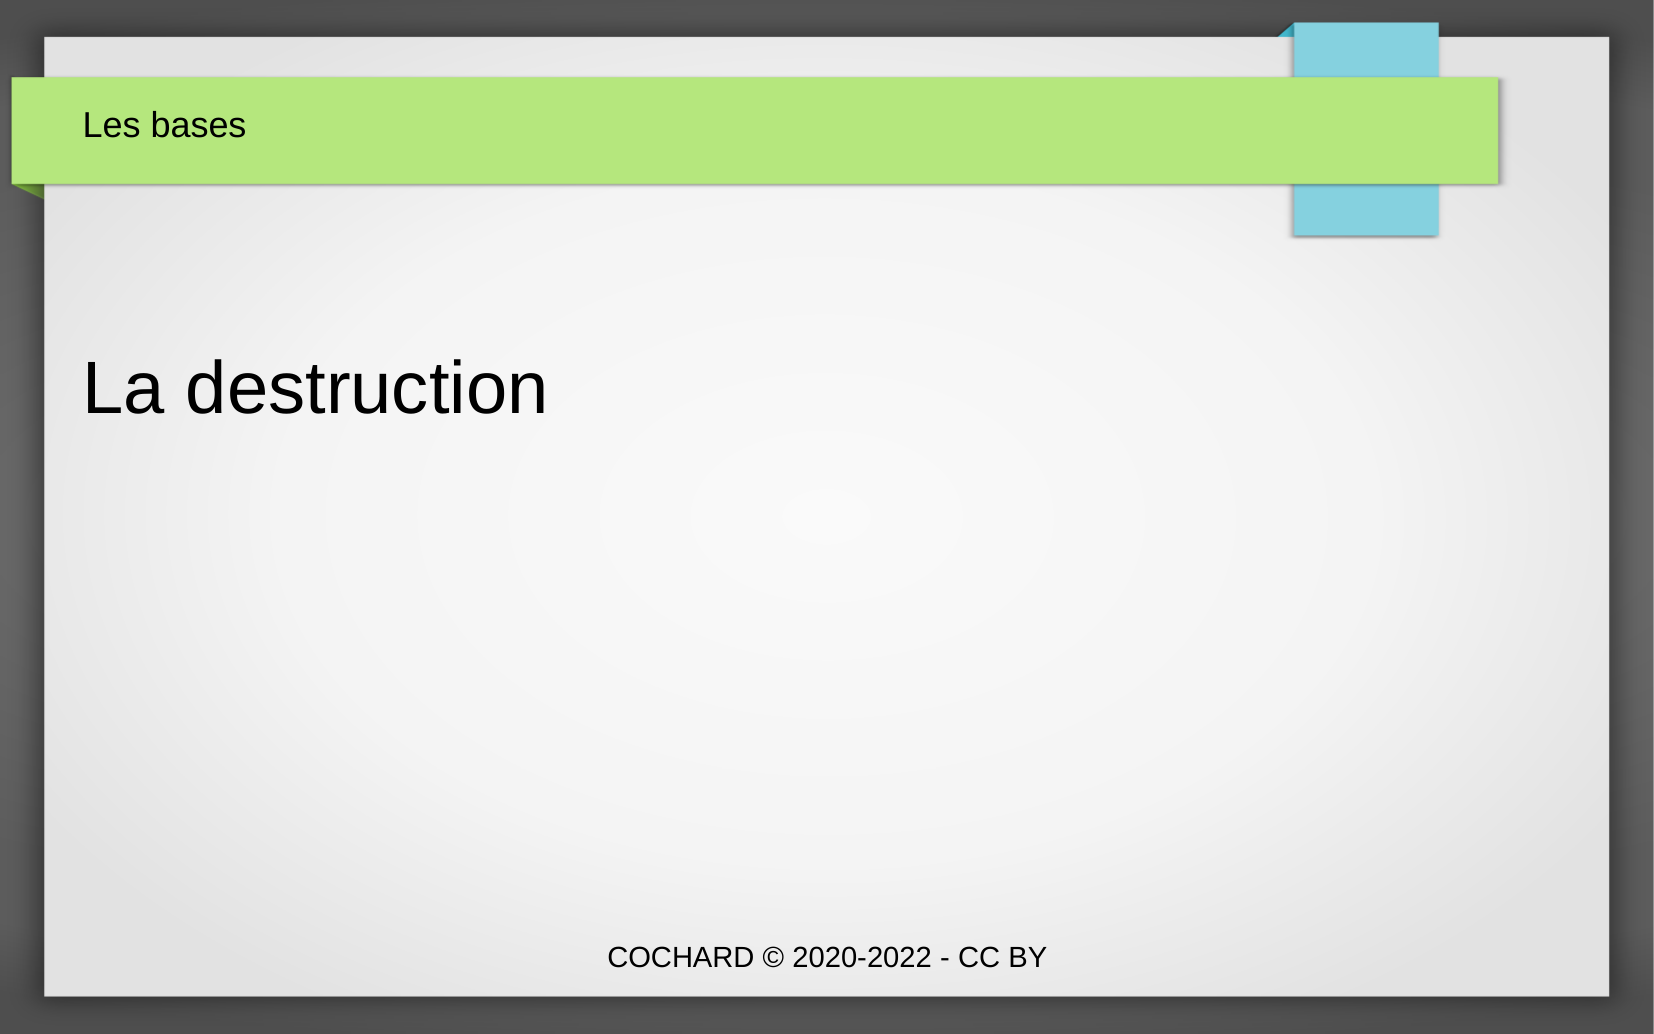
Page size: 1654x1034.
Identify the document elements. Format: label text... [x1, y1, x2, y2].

list La destruction [82, 249, 1571, 849]
title Les bases [82, 39, 1235, 210]
picture [0, 0, 1654, 1034]
